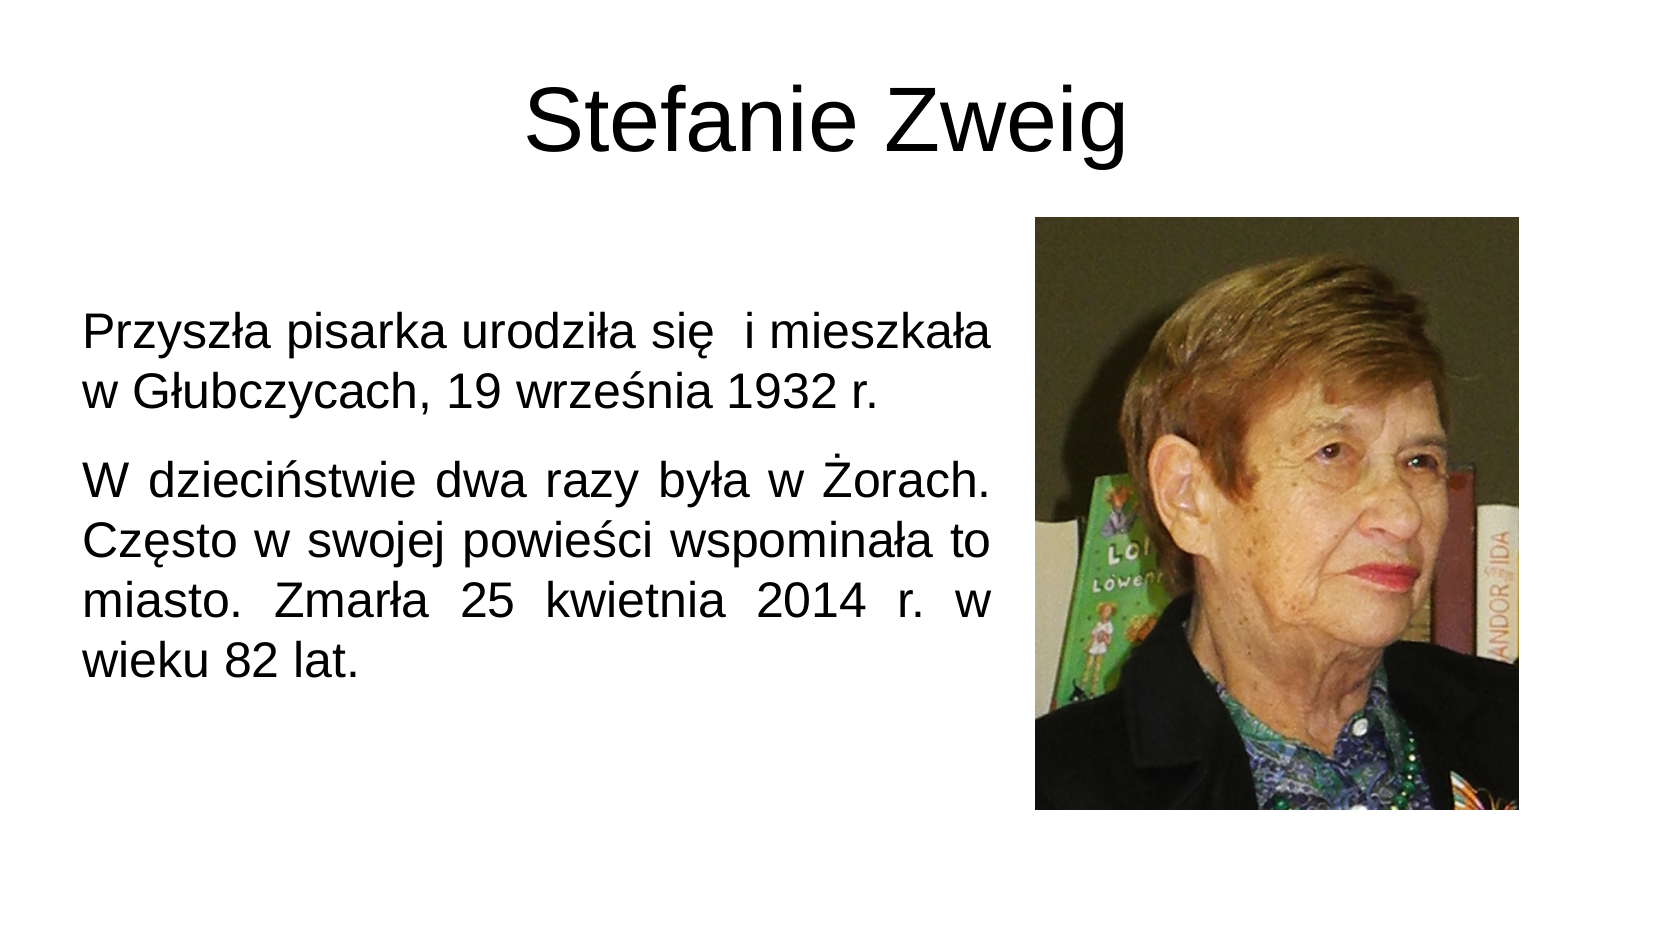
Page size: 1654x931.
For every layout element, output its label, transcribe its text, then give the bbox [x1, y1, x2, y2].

list Przyszła pisarka urodziła się i mieszkała w Głubczycach, 19 września 1932 r. W dzieciństwie dwa razy była w Żorach. Często w swojej powieści wspominała to miasto. Zmarła 25 kwietnia 2014 r. w wieku 82 lat. [82, 298, 993, 729]
title Stefanie Zweig [82, 37, 1571, 193]
picture [1035, 217, 1519, 810]
